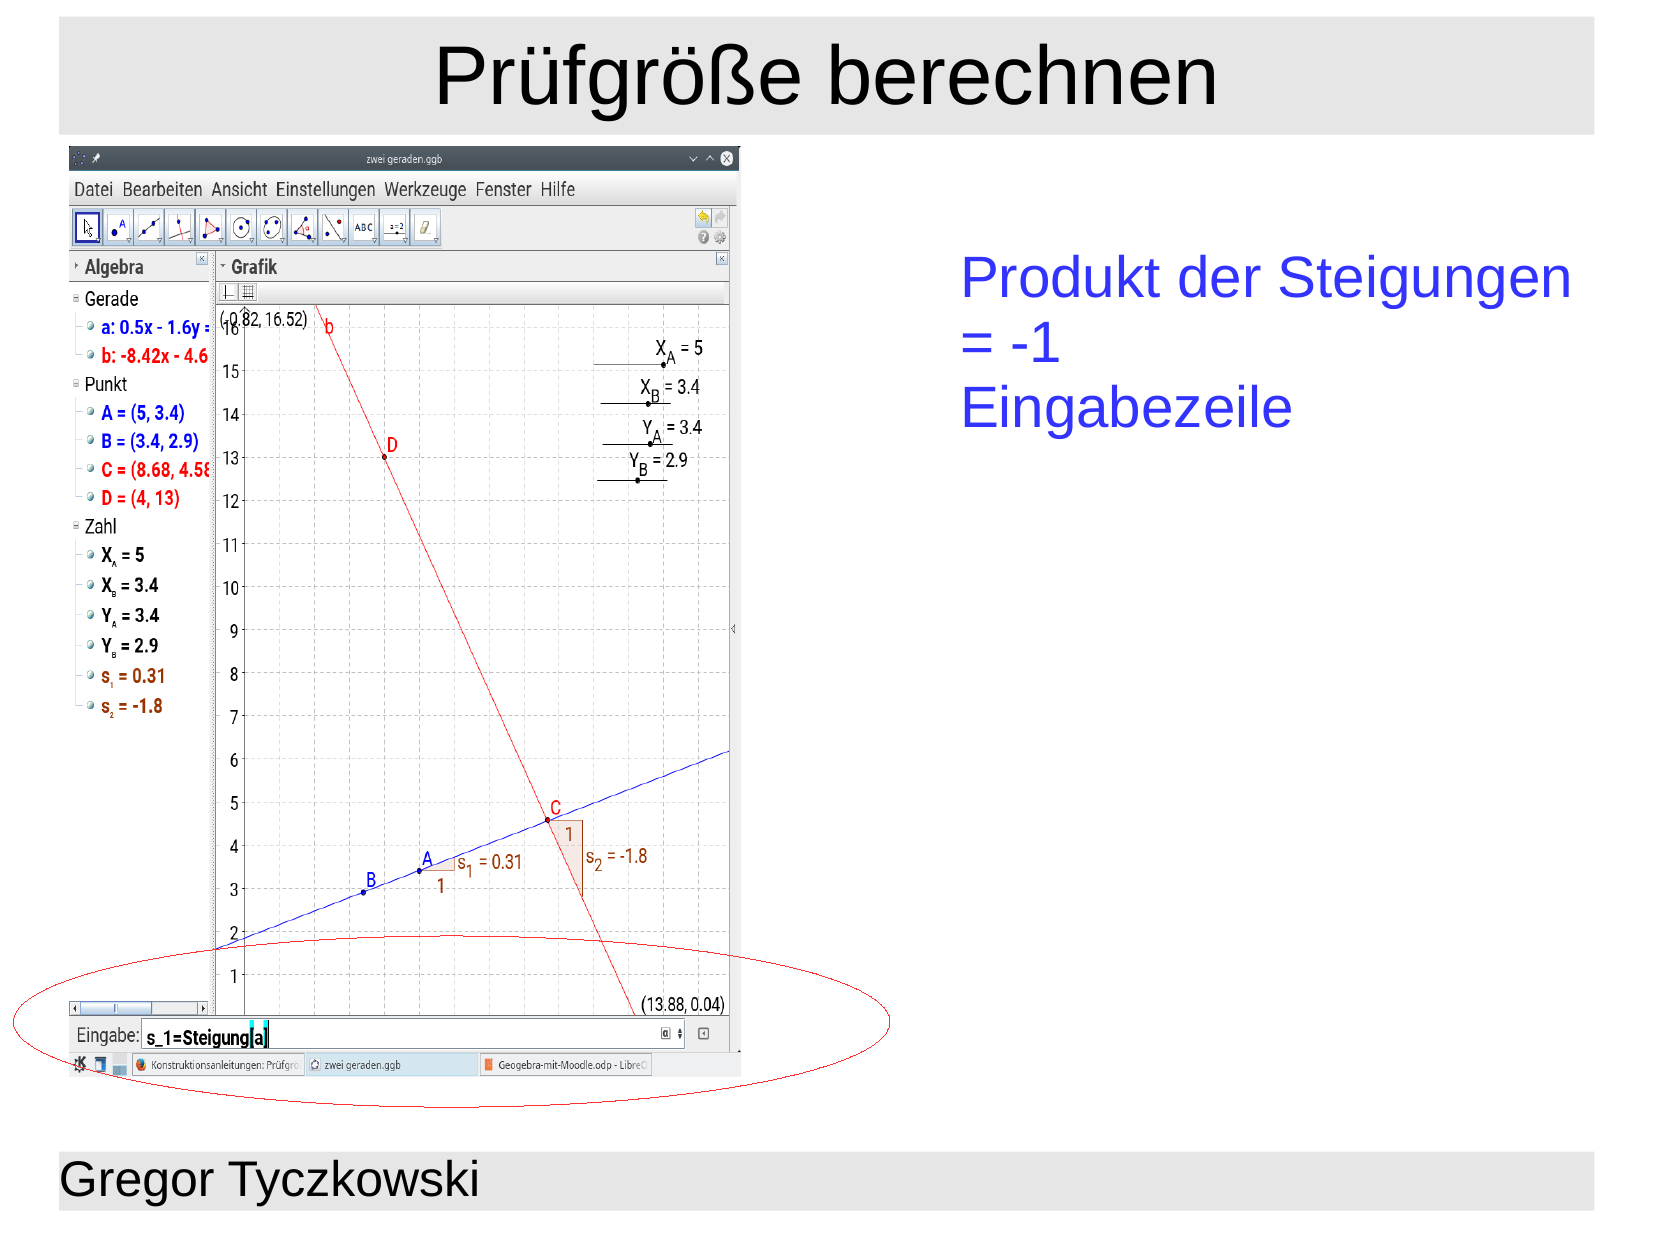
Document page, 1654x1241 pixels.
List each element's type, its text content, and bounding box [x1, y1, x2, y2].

picture [69, 1064, 113, 1077]
text_box Produkt der Steigungen = -1 Eingabezeile [945, 172, 1590, 1110]
text_box [13, 935, 890, 1108]
title Prüfgröße berechnen [59, 16, 1595, 135]
list Gregor Tyczkowski [59, 1151, 1595, 1211]
picture [69, 146, 742, 979]
